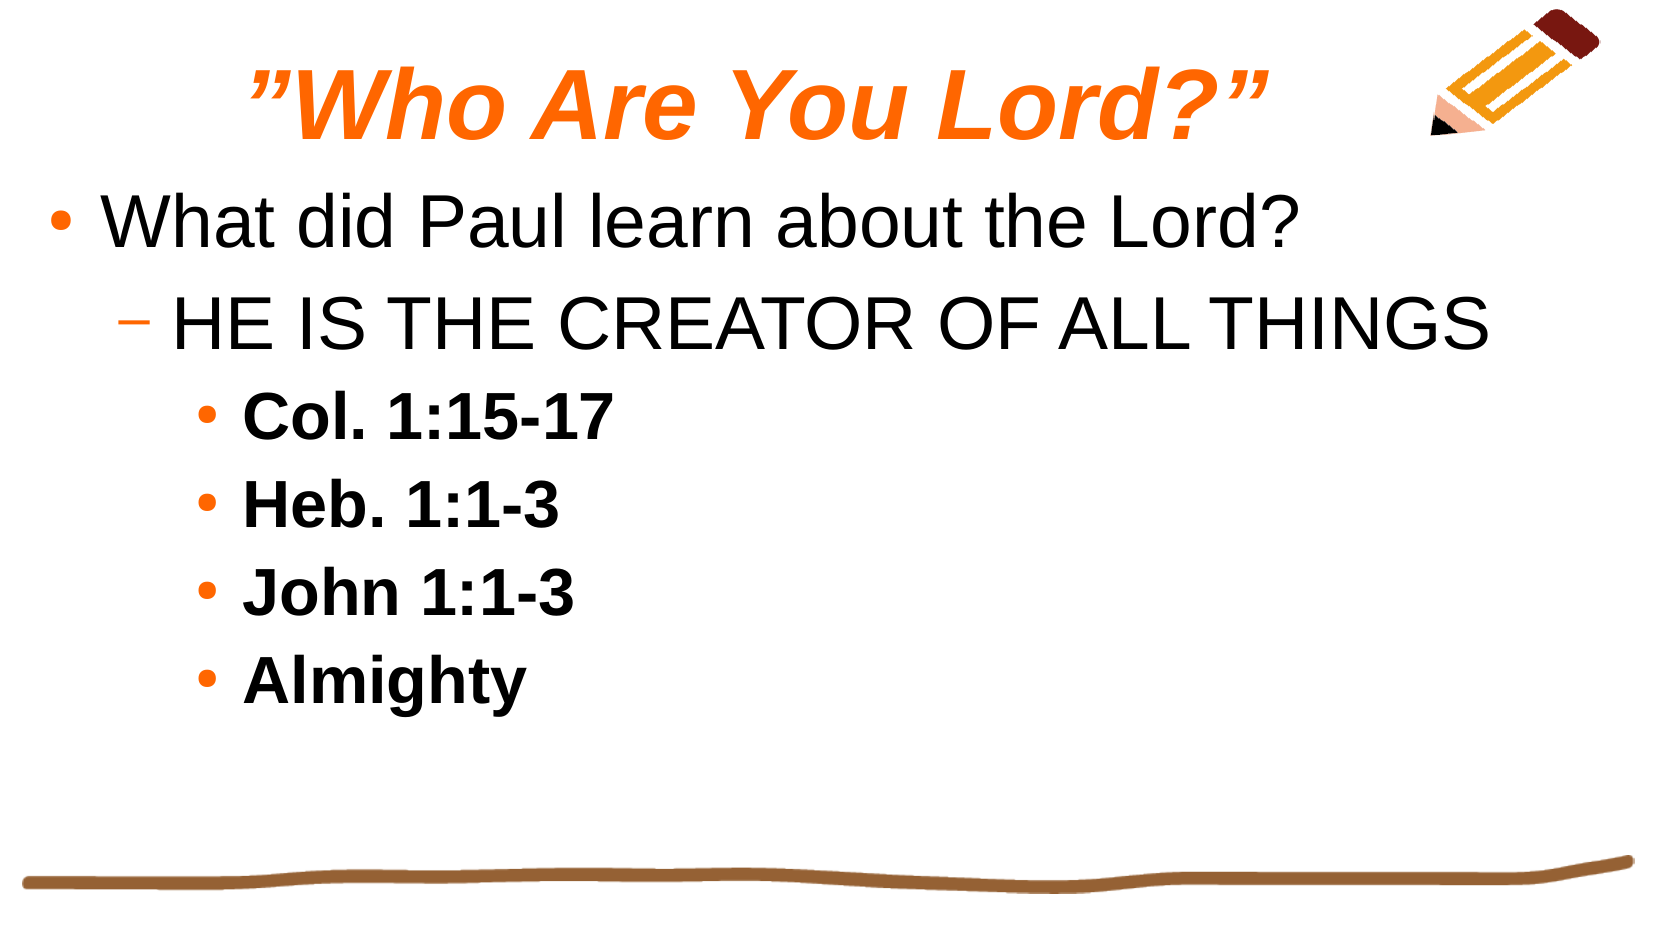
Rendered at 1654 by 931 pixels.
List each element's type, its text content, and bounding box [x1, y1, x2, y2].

title ”Who Are You Lord?” [82, 15, 1430, 180]
picture [1430, 9, 1601, 136]
picture [22, 855, 1635, 894]
list What did Paul learn about the Lord? HE IS THE CREATOR OF ALL THINGS Col. 1:15-17 Heb. 1:1-3 John 1:1-3 Almighty [30, 180, 1636, 871]
